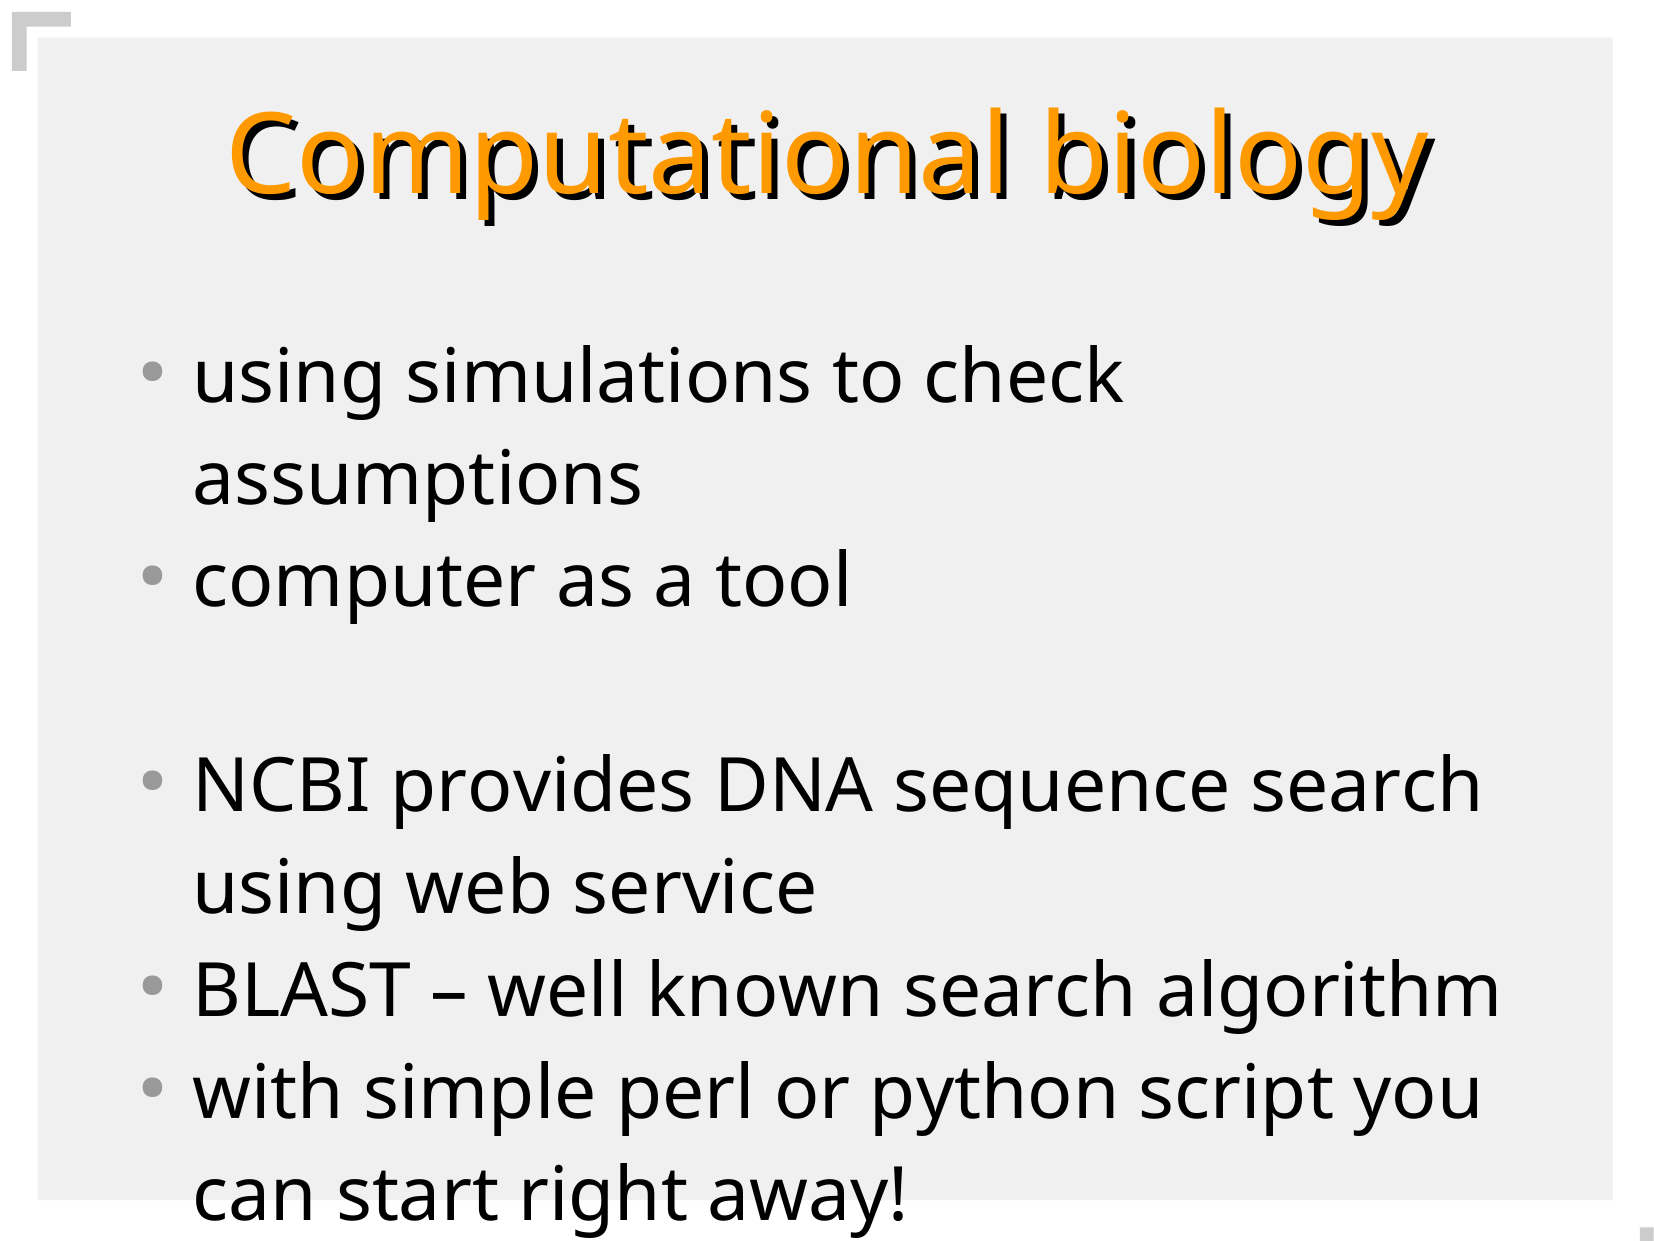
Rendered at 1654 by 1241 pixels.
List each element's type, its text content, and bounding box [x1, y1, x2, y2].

title Computational biology [121, 46, 1534, 254]
list using simulations to check assumptions computer as a tool NCBI provides DNA sequence search using web service BLAST – well known search algorithm with simple perl or python script you can start right away! [121, 322, 1561, 1132]
